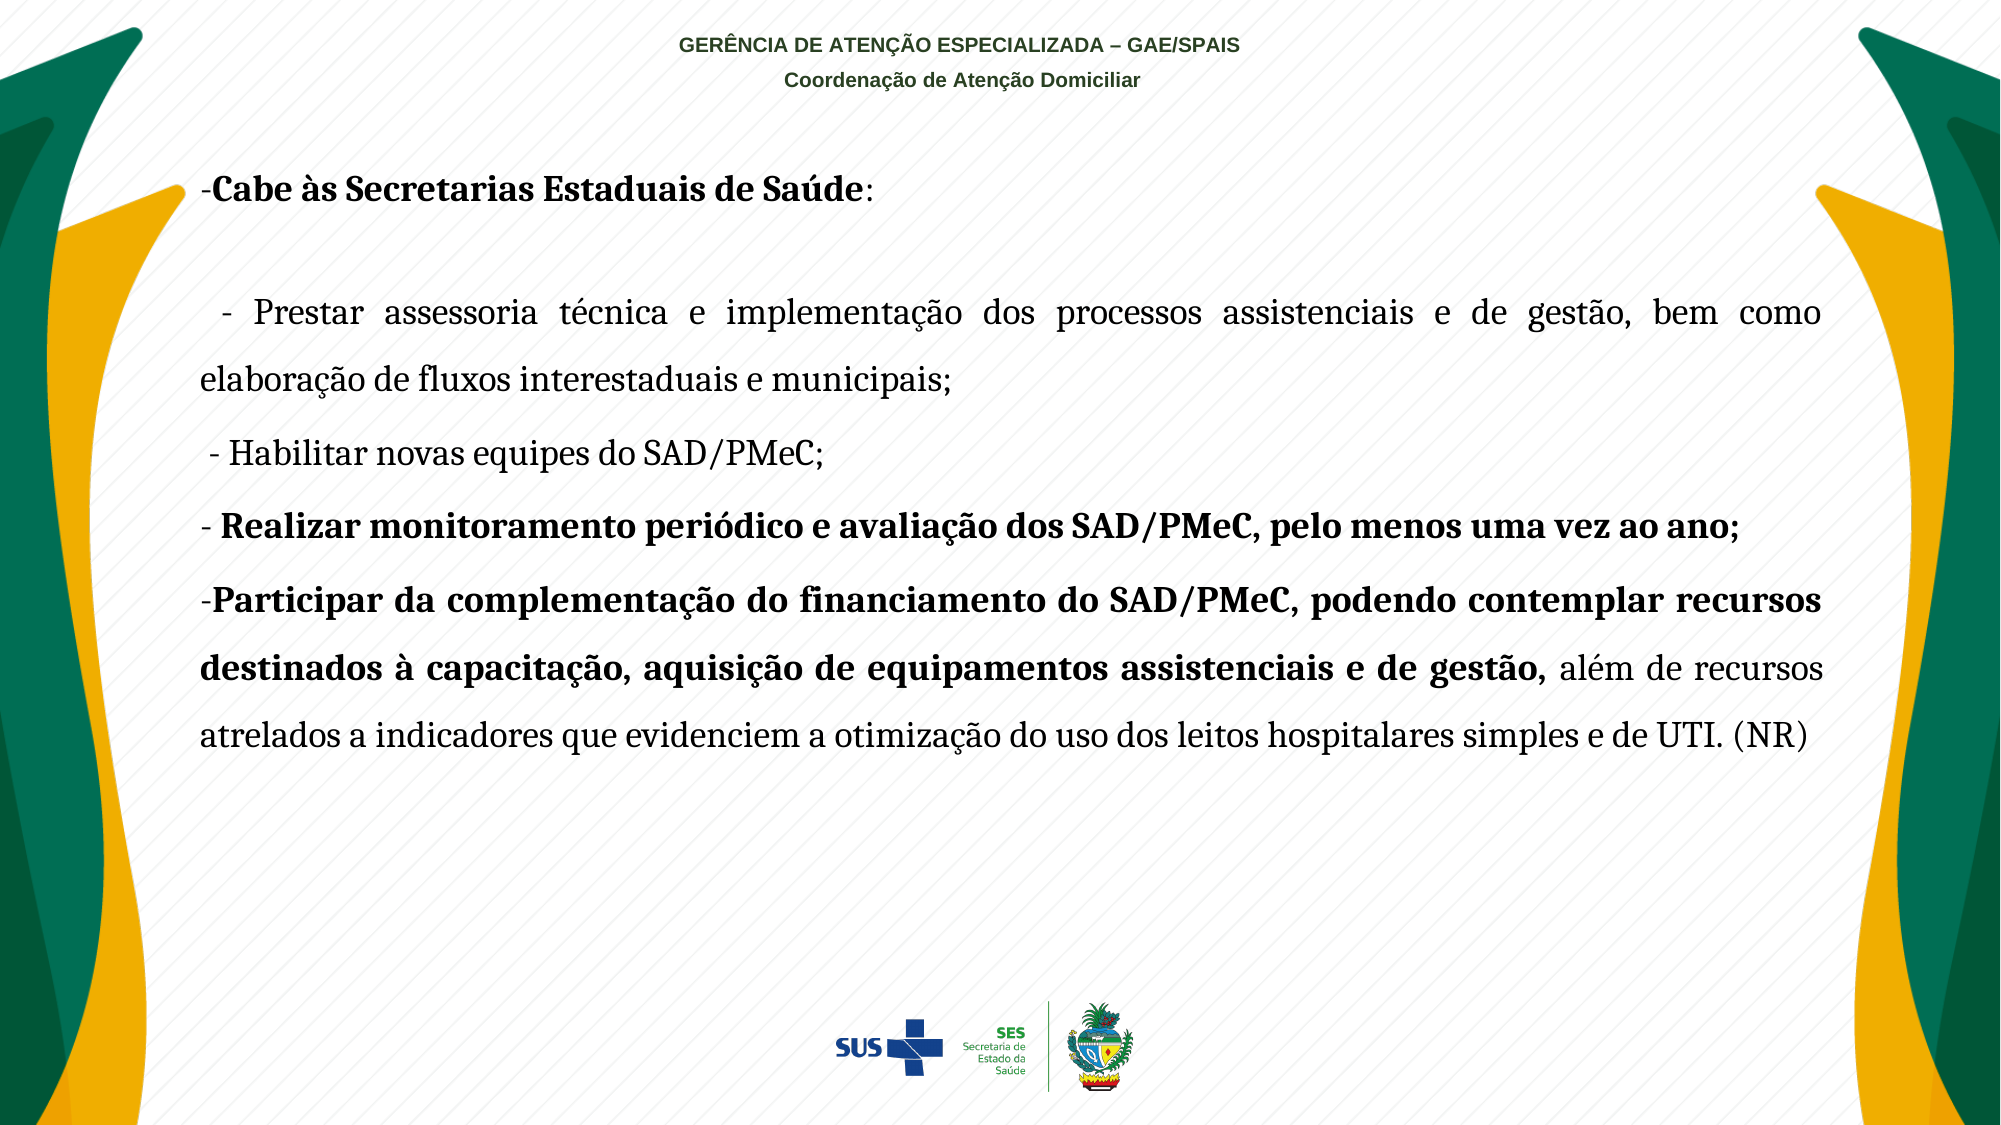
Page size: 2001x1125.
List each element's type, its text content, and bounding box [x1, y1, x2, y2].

text_box -Cabe às Secretarias Estaduais de Saúde: - Prestar assessoria técnica e implementação dos processos assistenciais e de gestão, bem como elaboração de fluxos interestaduais e municipais; - Habilitar novas equipes do SAD/PMeC; - Realizar monitoramento periódico e avaliação dos SAD/PMeC, pelo menos uma vez ao ano; -Participar da complementação do financiamento do SAD/PMeC, podendo contemplar recursos destinados à capacitação, aquisição de equipamentos assistenciais e de gestão, além de recursos atrelados a indicadores que evidenciem a otimização do uso dos leitos hospitalares simples e de UTI. (NR) [185, 160, 1839, 977]
text_box GERÊNCIA DE ATENÇÃO ESPECIALIZADA – GAE/SPAIS Coordenação de Atenção Domiciliar [221, 24, 1698, 100]
picture [0, 0, 2001, 1125]
